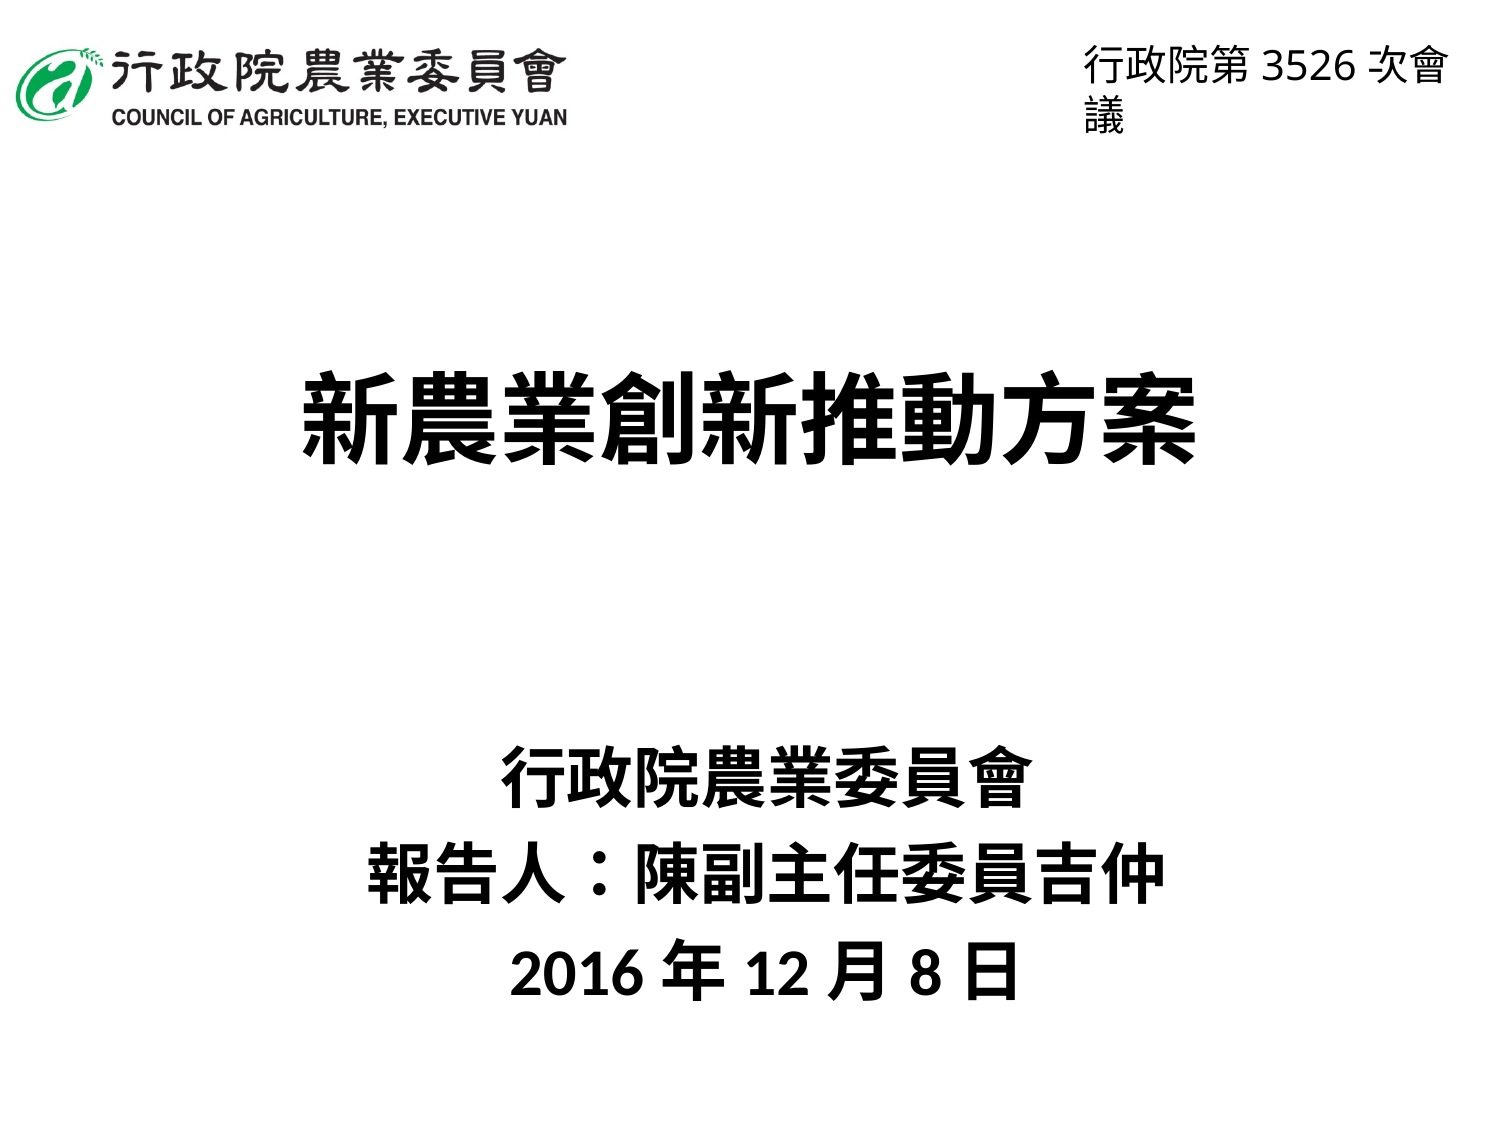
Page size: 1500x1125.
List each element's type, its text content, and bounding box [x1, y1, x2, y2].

text_box 行政院第3526次會議 [1069, 31, 1500, 97]
picture [0, 31, 582, 148]
subtitle 行政院農業委員會 報告人：陳副主任委員吉仲 2016年12月8日 [242, 727, 1293, 1000]
title 新農業創新推動方案 [112, 349, 1388, 591]
